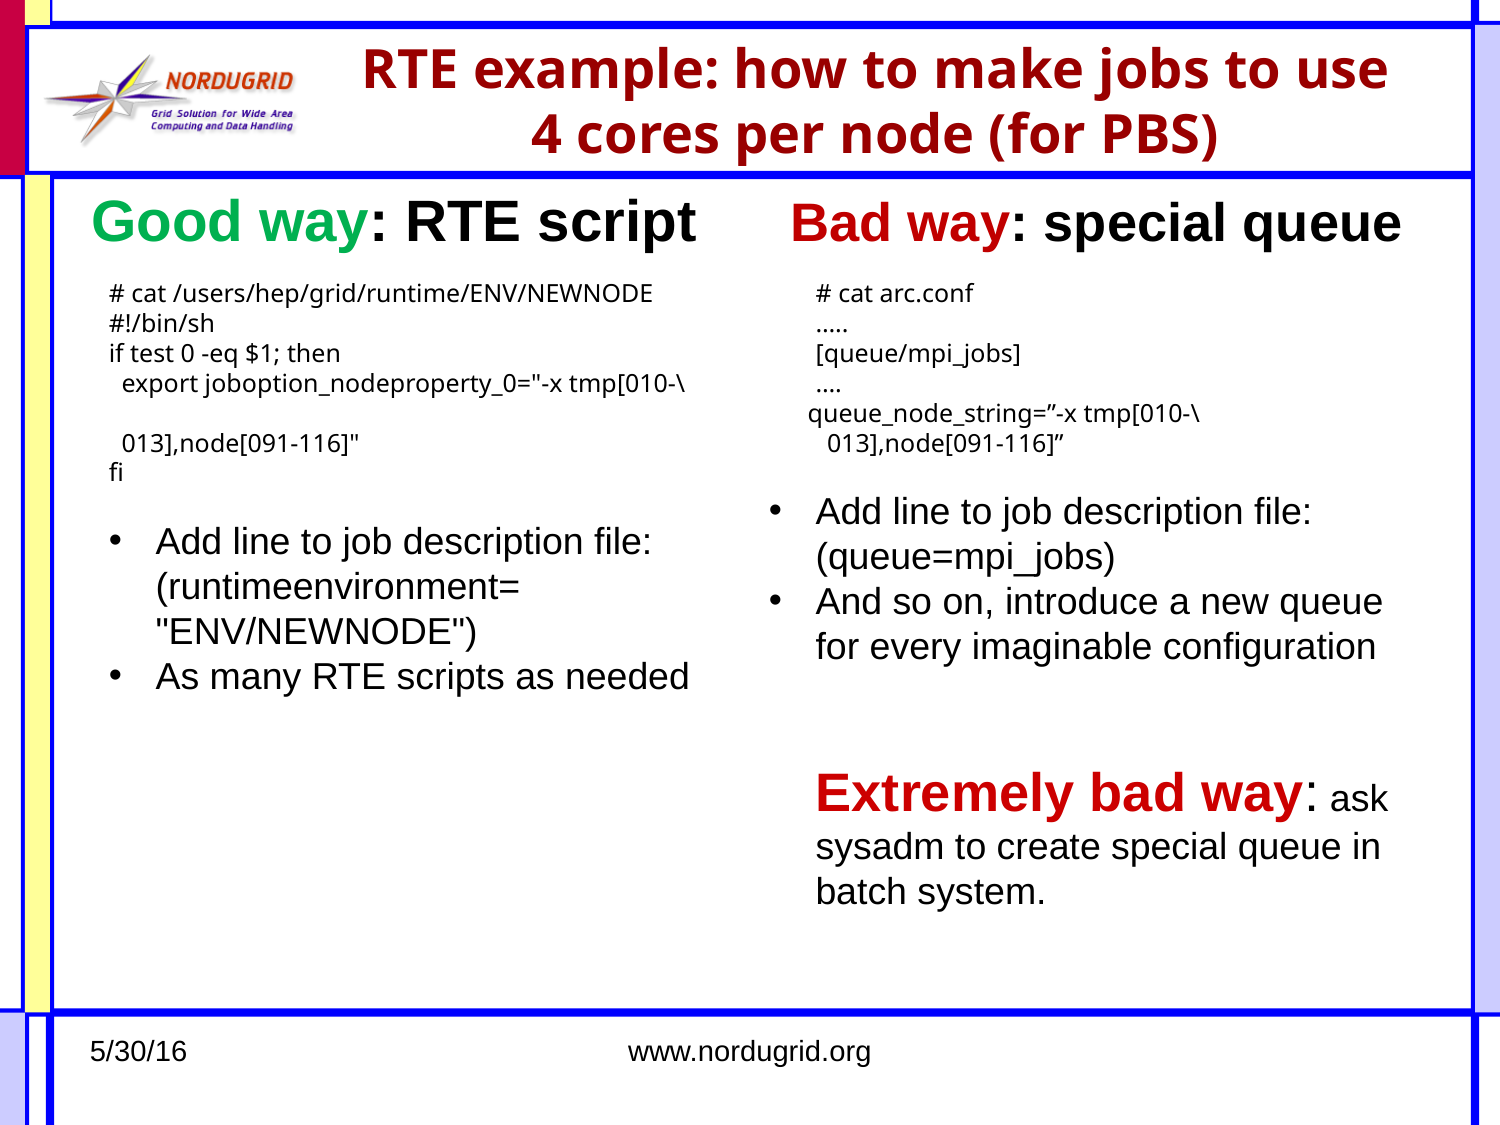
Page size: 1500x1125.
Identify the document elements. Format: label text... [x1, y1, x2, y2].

picture [40, 49, 300, 148]
text_box www.nordugrid.org [512, 1024, 988, 1103]
text_box Bad way: special queue [775, 179, 1432, 260]
text_box Good way: RTE script [76, 175, 733, 261]
text_box RTE example: how to make jobs to use 4 cores per node (for PBS) [324, 62, 1428, 138]
text_box # cat arc.conf ….. [queue/mpi_jobs] …. queue_node_string=”-x tmp[010-\ 013],node[091-116]” Add line to job description file: (queue=mpi_jobs) And so on, introduce a new queue for every imaginable configuration Extremely bad way: ask sysadm to create special queue in batch system. [753, 270, 1411, 465]
text_box # cat /users/hep/grid/runtime/ENV/NEWNODE #!/bin/sh if test 0 -eq $1; then export joboption_nodeproperty_0="-x tmp[010-\ 013],node[091-116]" fi Add line to job description file: (runtimeenvironment= "ENV/NEWNODE") As many RTE scripts as needed [93, 269, 751, 465]
text_box 5/30/16 [75, 1024, 425, 1103]
